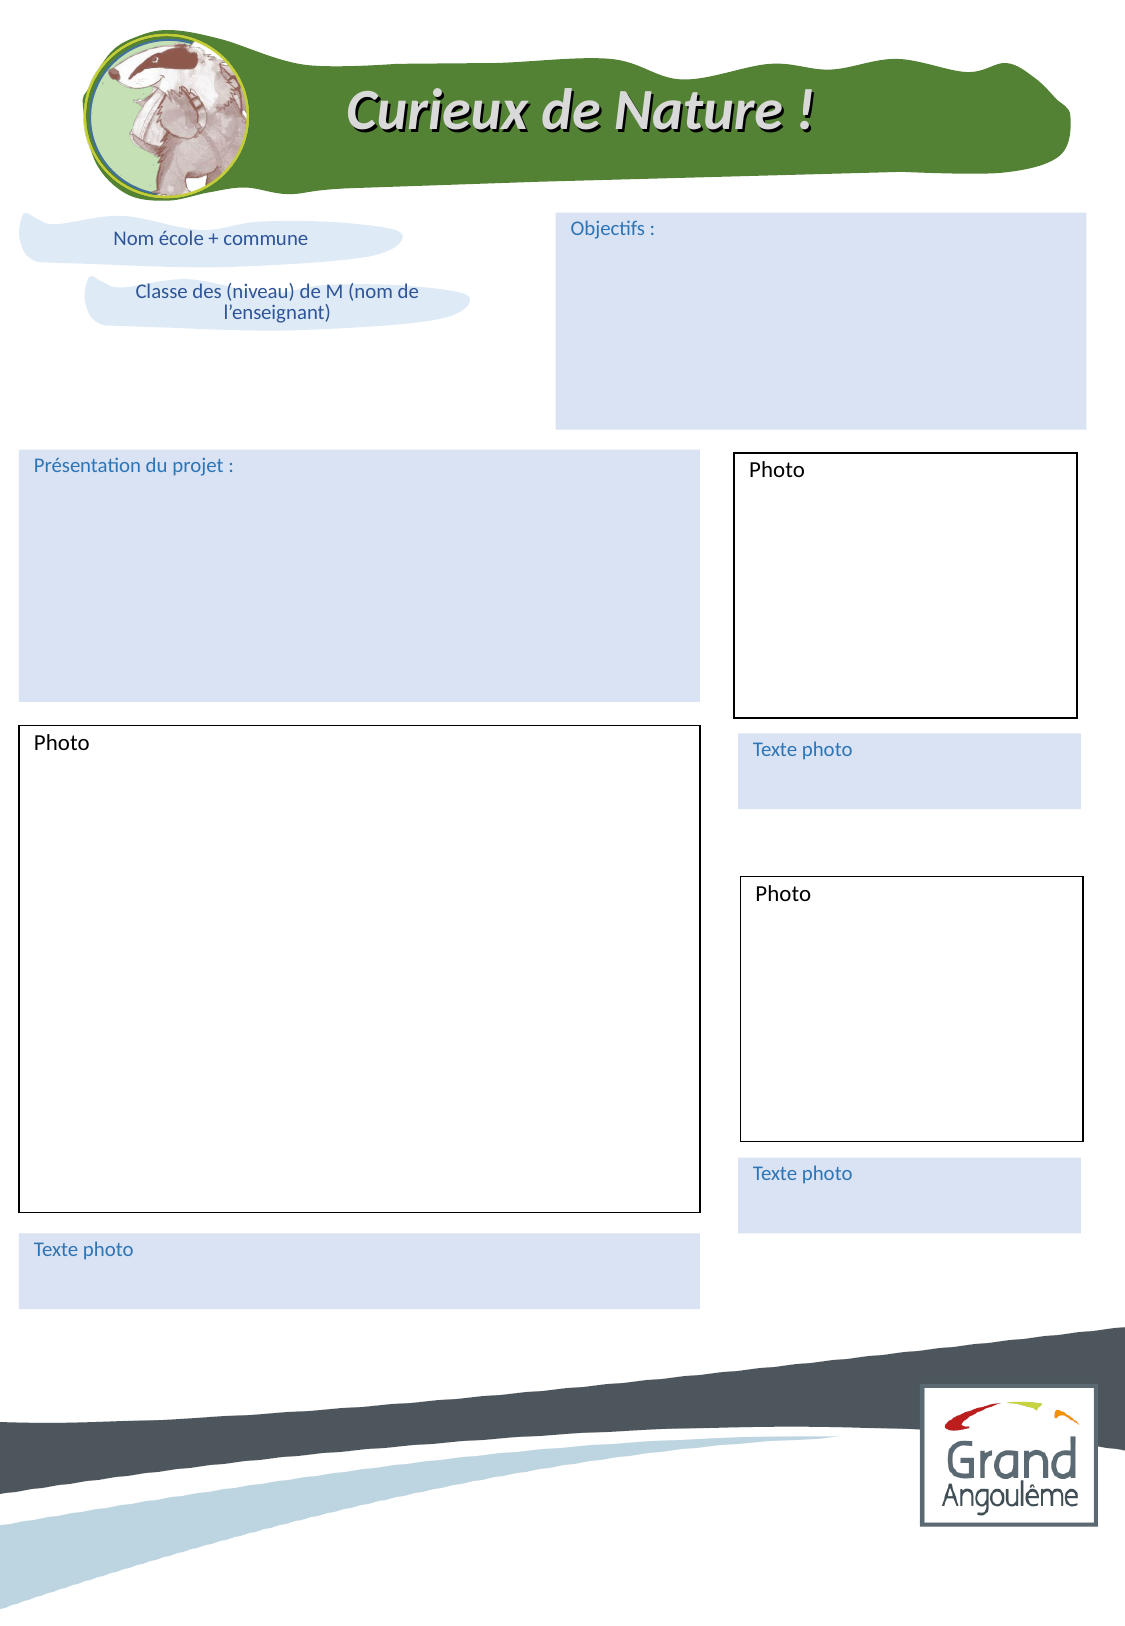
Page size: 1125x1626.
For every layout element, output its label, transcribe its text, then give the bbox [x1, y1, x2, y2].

text_box Texte photo [18, 1233, 700, 1310]
picture [70, 24, 261, 214]
picture [0, 1312, 1125, 1625]
text_box Curieux de Nature ! [261, 52, 1071, 195]
text_box Nom école + commune [18, 212, 403, 268]
text_box Photo [18, 725, 700, 1213]
text_box Photo [734, 453, 1077, 719]
text_box Objectifs : [555, 212, 1087, 430]
text_box Classe des (niveau) de M (nom de l’enseignant) [84, 276, 471, 331]
text_box Présentation du projet : [18, 449, 700, 702]
text_box Photo [740, 876, 1084, 1142]
text_box Texte photo [738, 733, 1081, 810]
text_box Texte photo [738, 1157, 1081, 1234]
